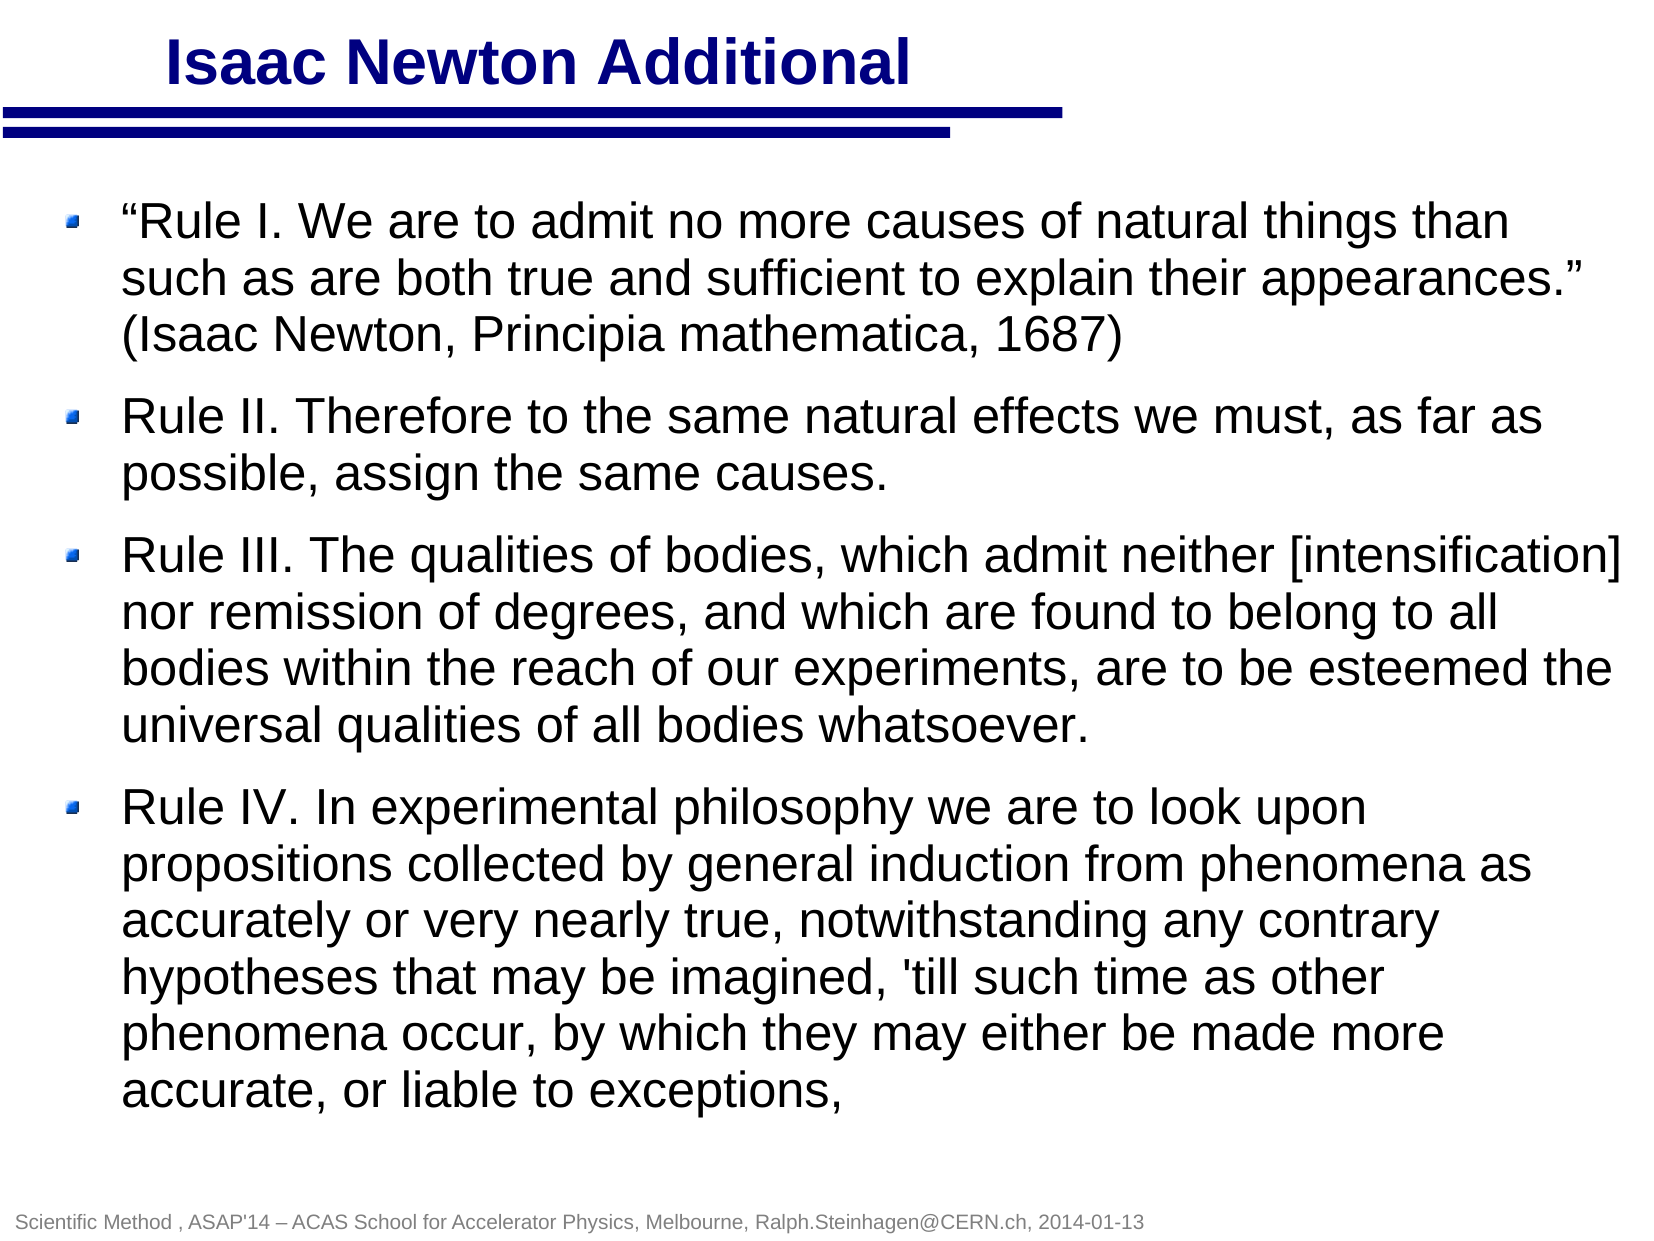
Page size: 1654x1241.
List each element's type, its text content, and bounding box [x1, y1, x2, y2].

list “Rule I. We are to admit no more causes of natural things than such as are both true and sufficient to explain their appearances.” (Isaac Newton, Principia mathematica, 1687) Rule II. Therefore to the same natural effects we must, as far as possible, assign the same causes. Rule III. The qualities of bodies, which admit neither [intensification] nor remission of degrees, and which are found to belong to all bodies within the reach of our experiments, are to be esteemed the universal qualities of all bodies whatsoever. Rule IV. In experimental philosophy we are to look upon propositions collected by general induction from phenomena as accurately or very nearly true, notwithstanding any contrary hypotheses that may be imagined, 'till such time as other phenomena occur, by which they may either be made more accurate, or liable to exceptions, [65, 192, 1628, 1205]
title Isaac Newton Additional [165, 0, 1323, 124]
